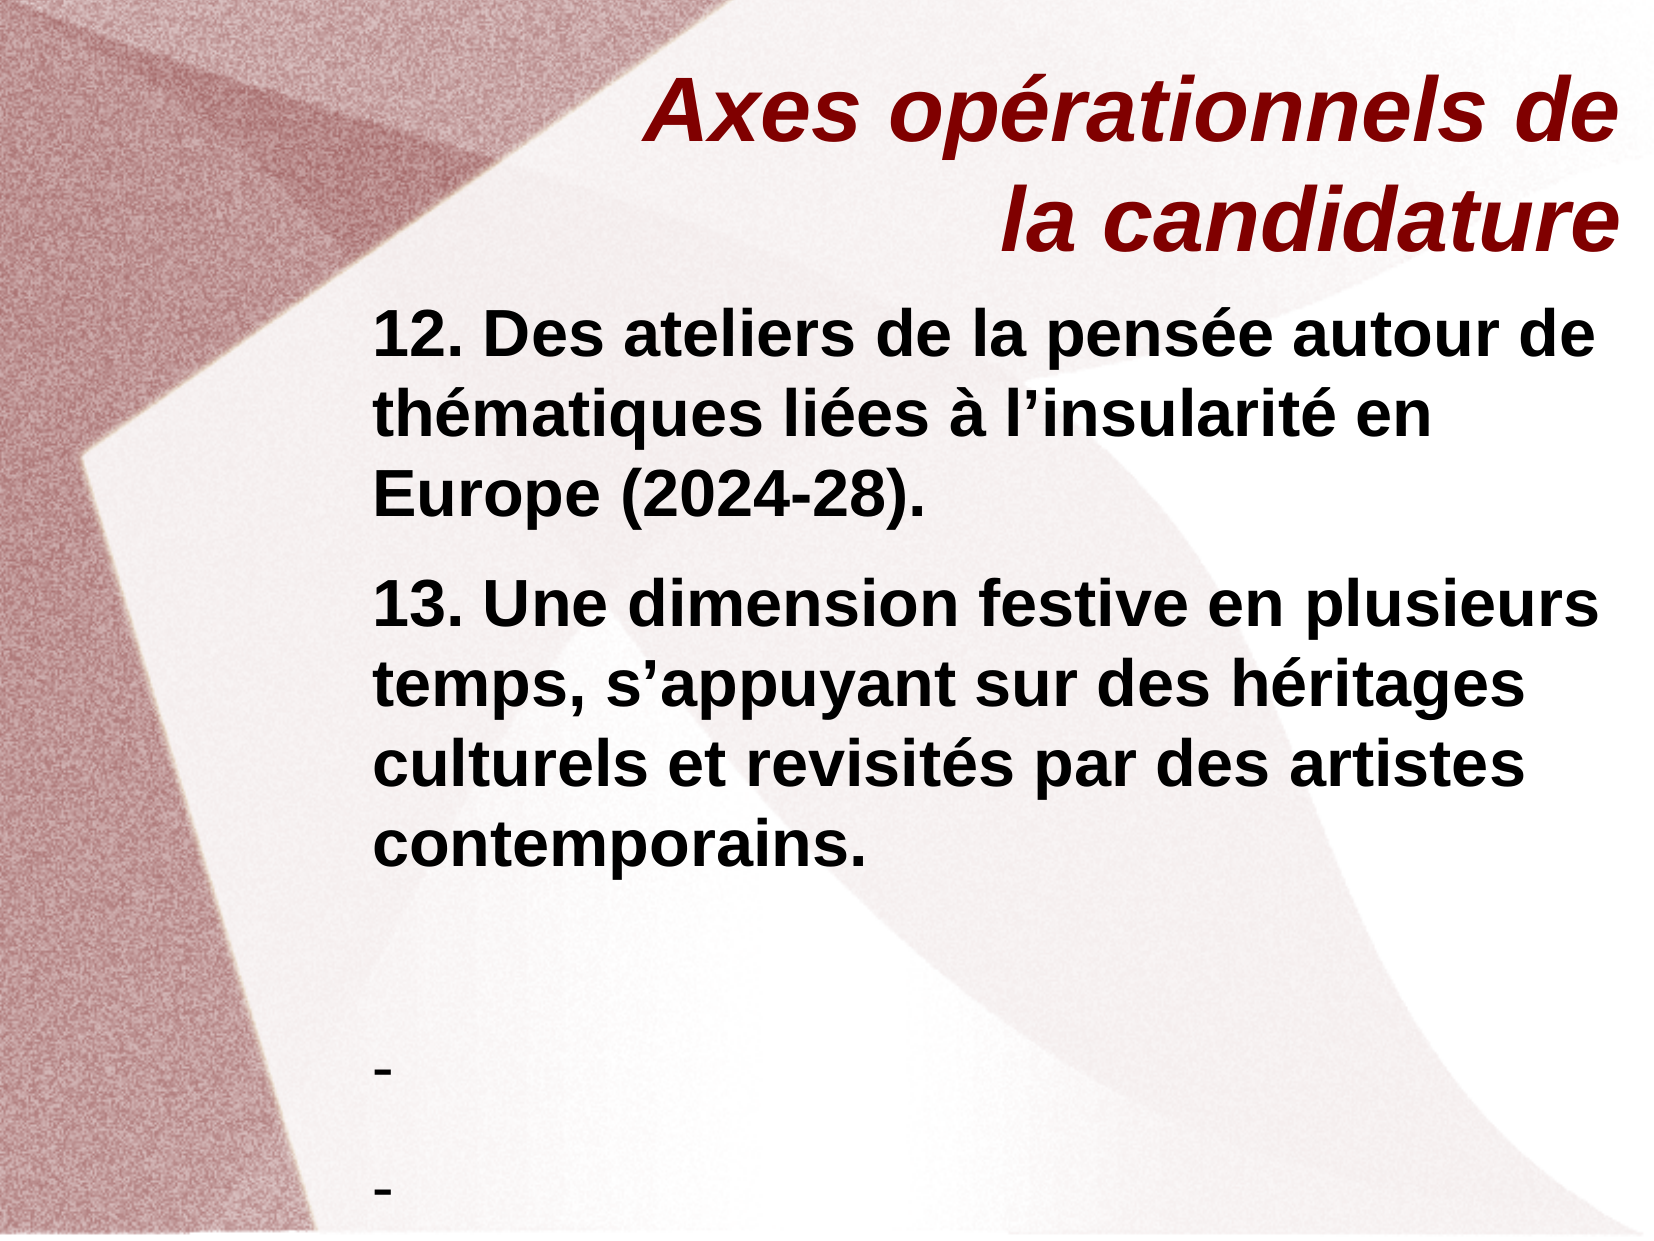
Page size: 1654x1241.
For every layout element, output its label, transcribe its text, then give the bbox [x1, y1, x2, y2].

title Axes opérationnels de la candidature [643, 49, 1654, 257]
list 12. Des ateliers de la pensée autour de thématiques liées à l’insularité en Europe (2024-28). 13. Une dimension festive en plusieurs temps, s’appuyant sur des héritages culturels et revisités par des artistes contemporains. [372, 290, 1654, 1211]
